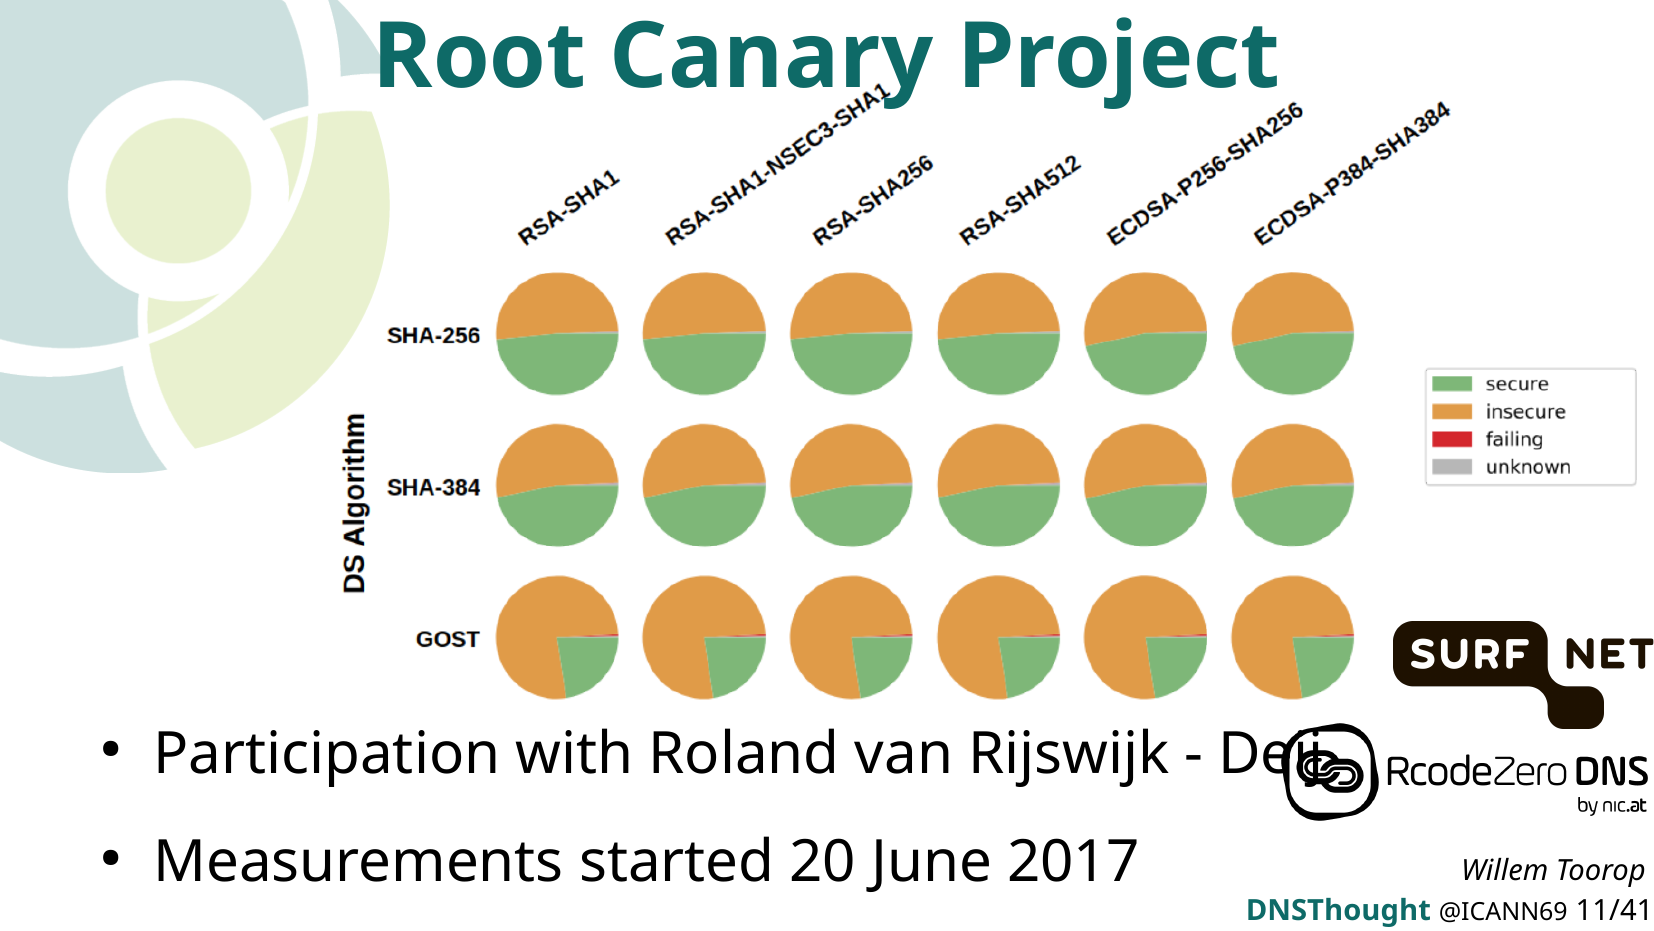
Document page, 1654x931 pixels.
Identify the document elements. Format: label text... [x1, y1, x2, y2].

title Root Canary Project [82, 8, 1571, 221]
list Participation with Roland van Rijswijk - Deij Measurements started 20 June 2017 [82, 359, 1571, 899]
picture [307, 59, 1654, 821]
